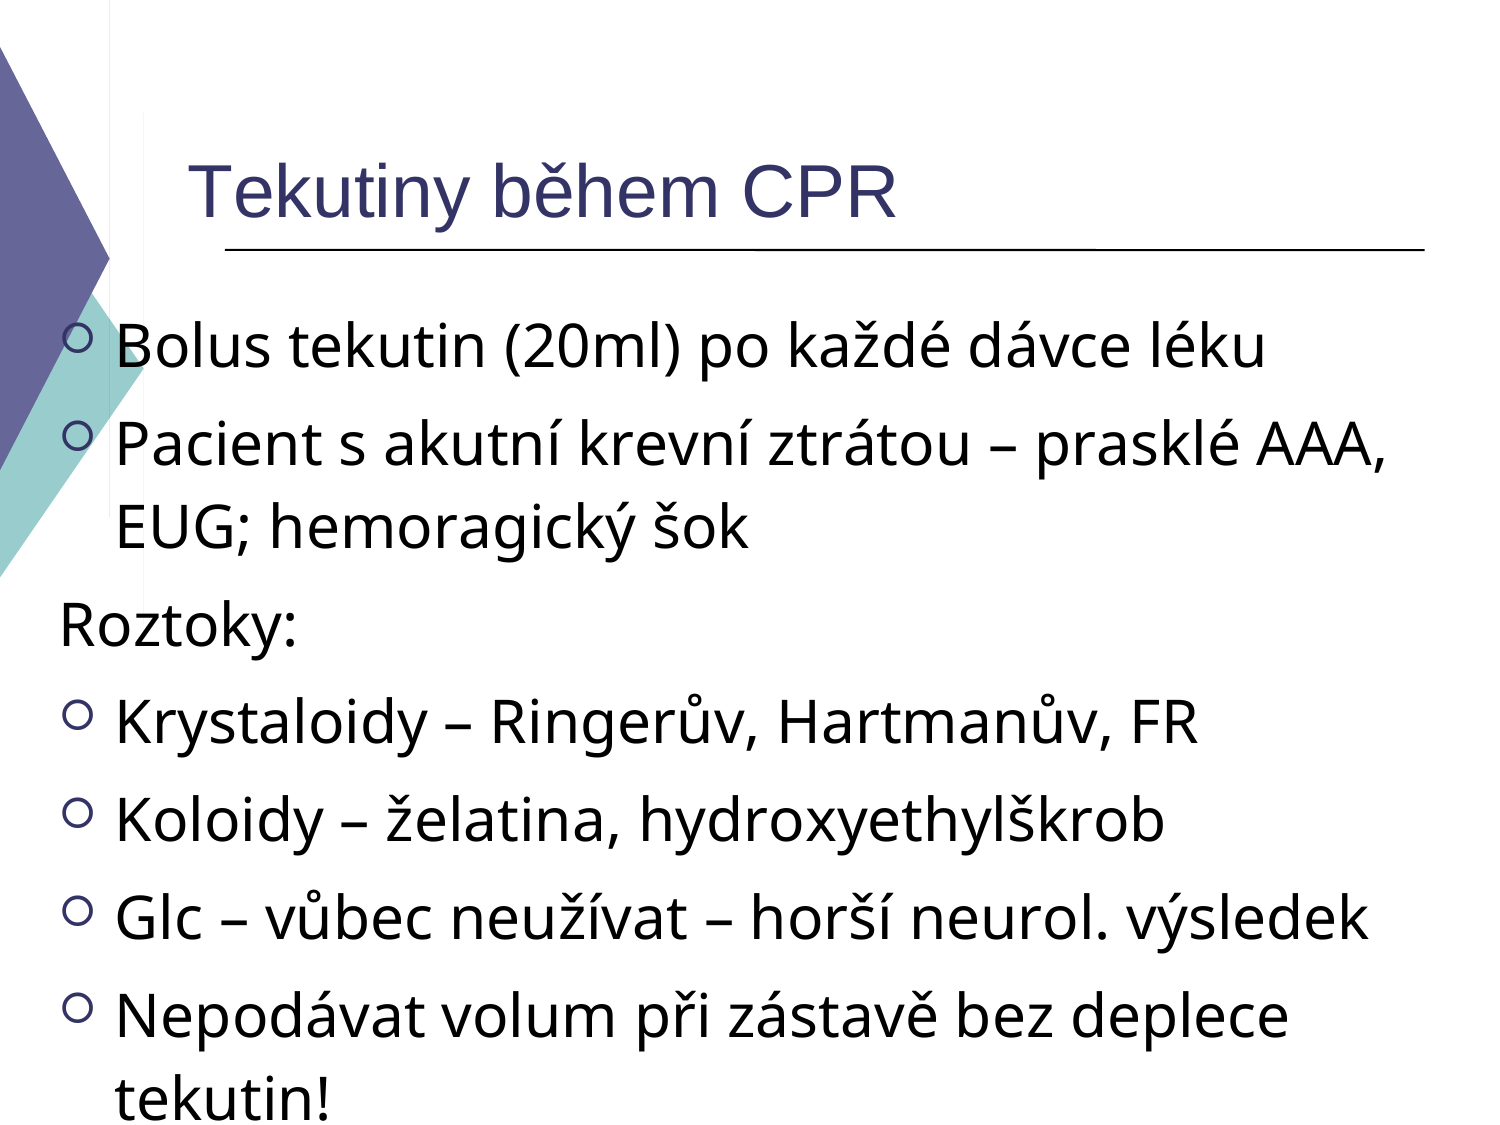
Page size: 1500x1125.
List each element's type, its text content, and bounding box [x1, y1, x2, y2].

title Tekutiny během CPR [187, 151, 1463, 236]
list Bolus tekutin (20ml) po každé dávce léku Pacient s akutní krevní ztrátou – prasklé AAA, EUG; hemoragický šok Roztoky: Krystaloidy – Ringerův, Hartmanův, FR Koloidy – želatina, hydroxyethylškrob Glc – vůbec neužívat – horší neurol. výsledek Nepodávat volum při zástavě bez deplece tekutin! [59, 301, 1463, 1125]
